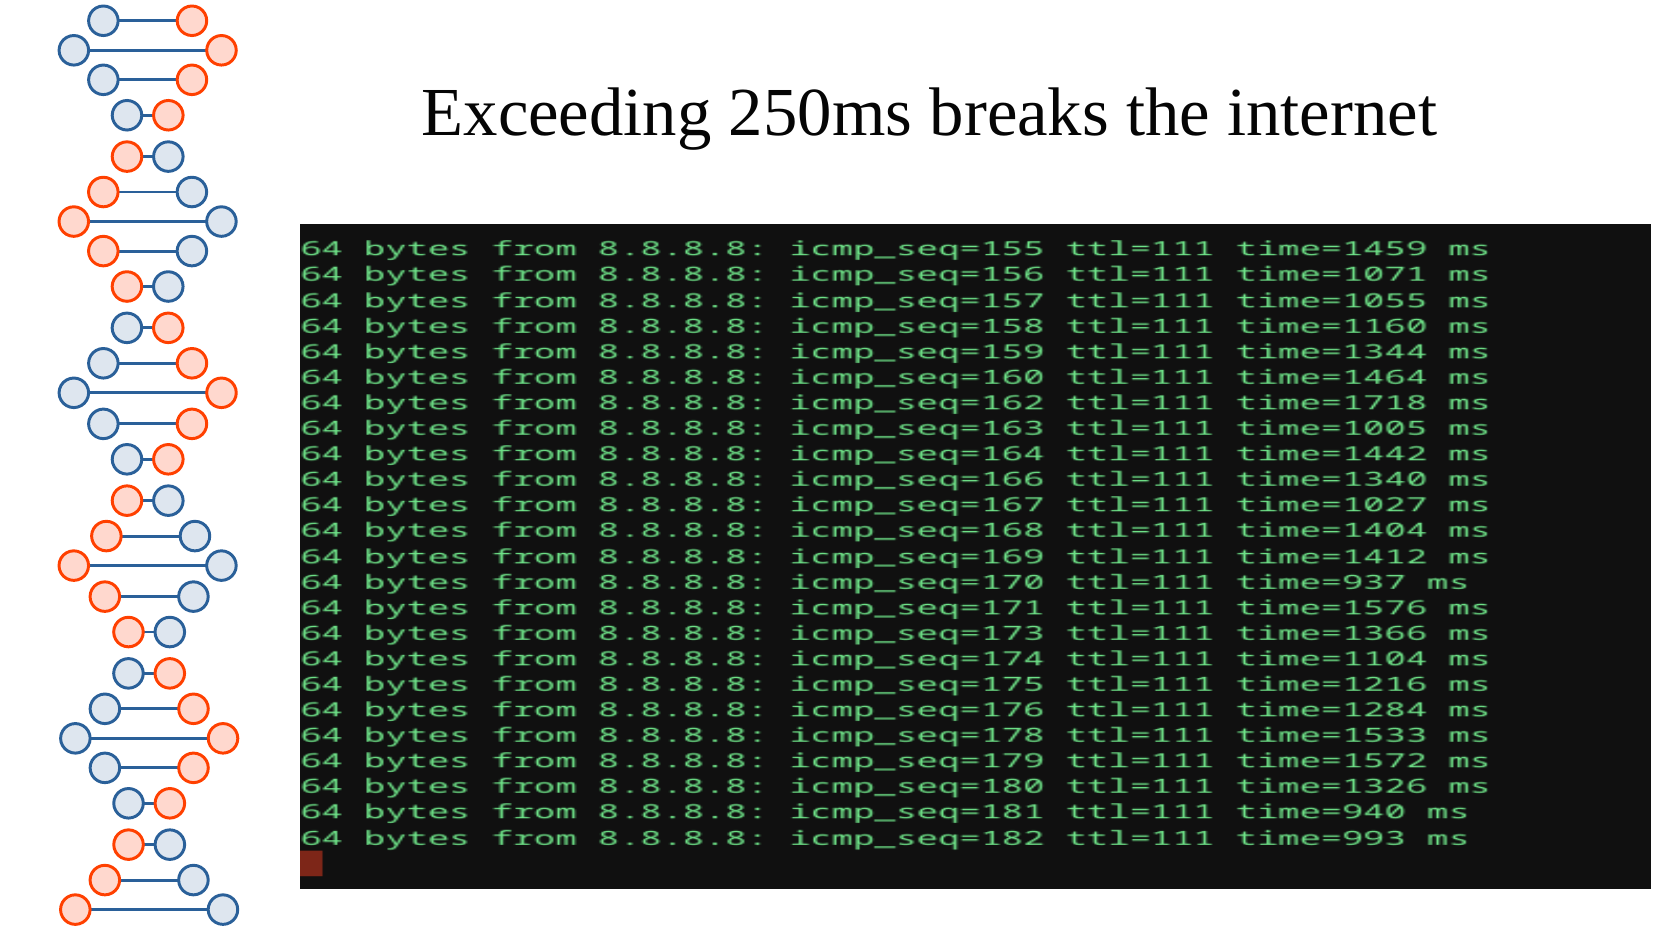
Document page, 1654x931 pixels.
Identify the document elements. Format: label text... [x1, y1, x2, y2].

picture [300, 224, 1651, 889]
title Exceeding 250ms breaks the internet [265, 35, 1595, 189]
